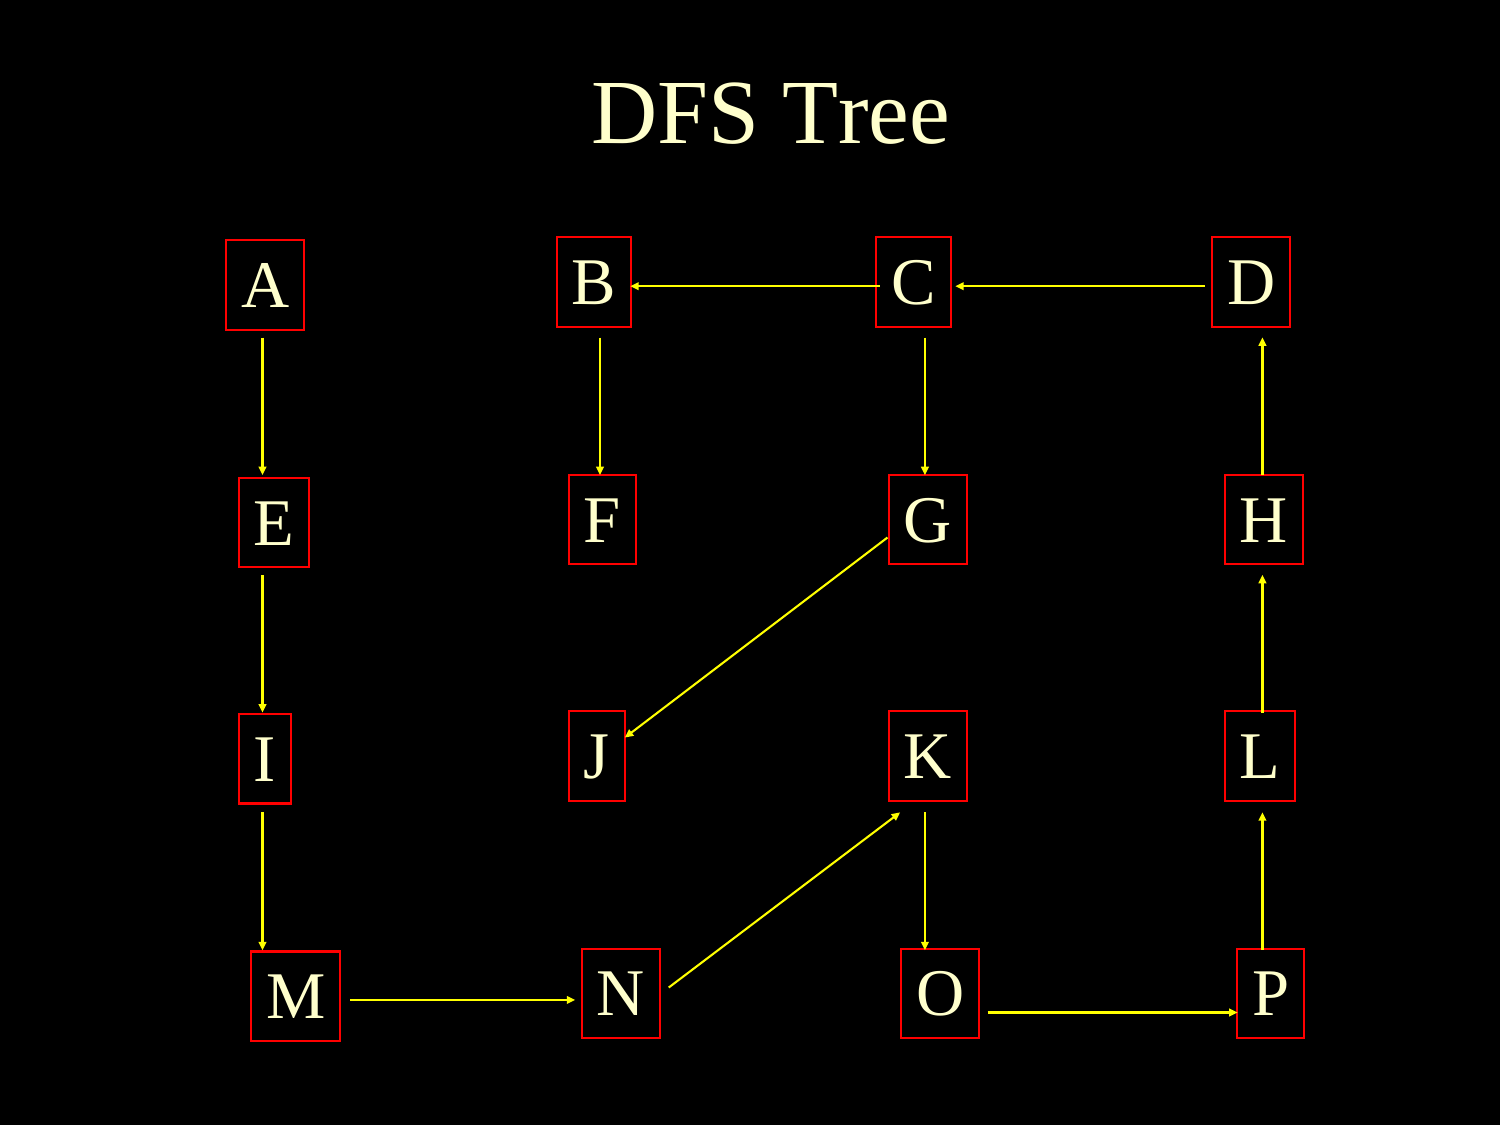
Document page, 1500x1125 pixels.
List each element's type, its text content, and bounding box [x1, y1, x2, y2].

text_box I [238, 713, 291, 804]
text_box H [1224, 474, 1303, 565]
text_box C [876, 237, 951, 327]
text_box L [1224, 711, 1296, 801]
text_box J [569, 711, 625, 801]
text_box O [901, 948, 980, 1039]
text_box D [1212, 237, 1291, 327]
text_box N [581, 948, 660, 1039]
text_box P [1237, 948, 1305, 1039]
text_box E [238, 477, 310, 568]
text_box M [251, 951, 341, 1042]
text_box A [226, 240, 305, 330]
title DFS Tree [42, 37, 1500, 188]
text_box G [888, 474, 967, 565]
text_box F [569, 474, 636, 565]
text_box B [556, 237, 632, 327]
text_box K [888, 711, 967, 801]
